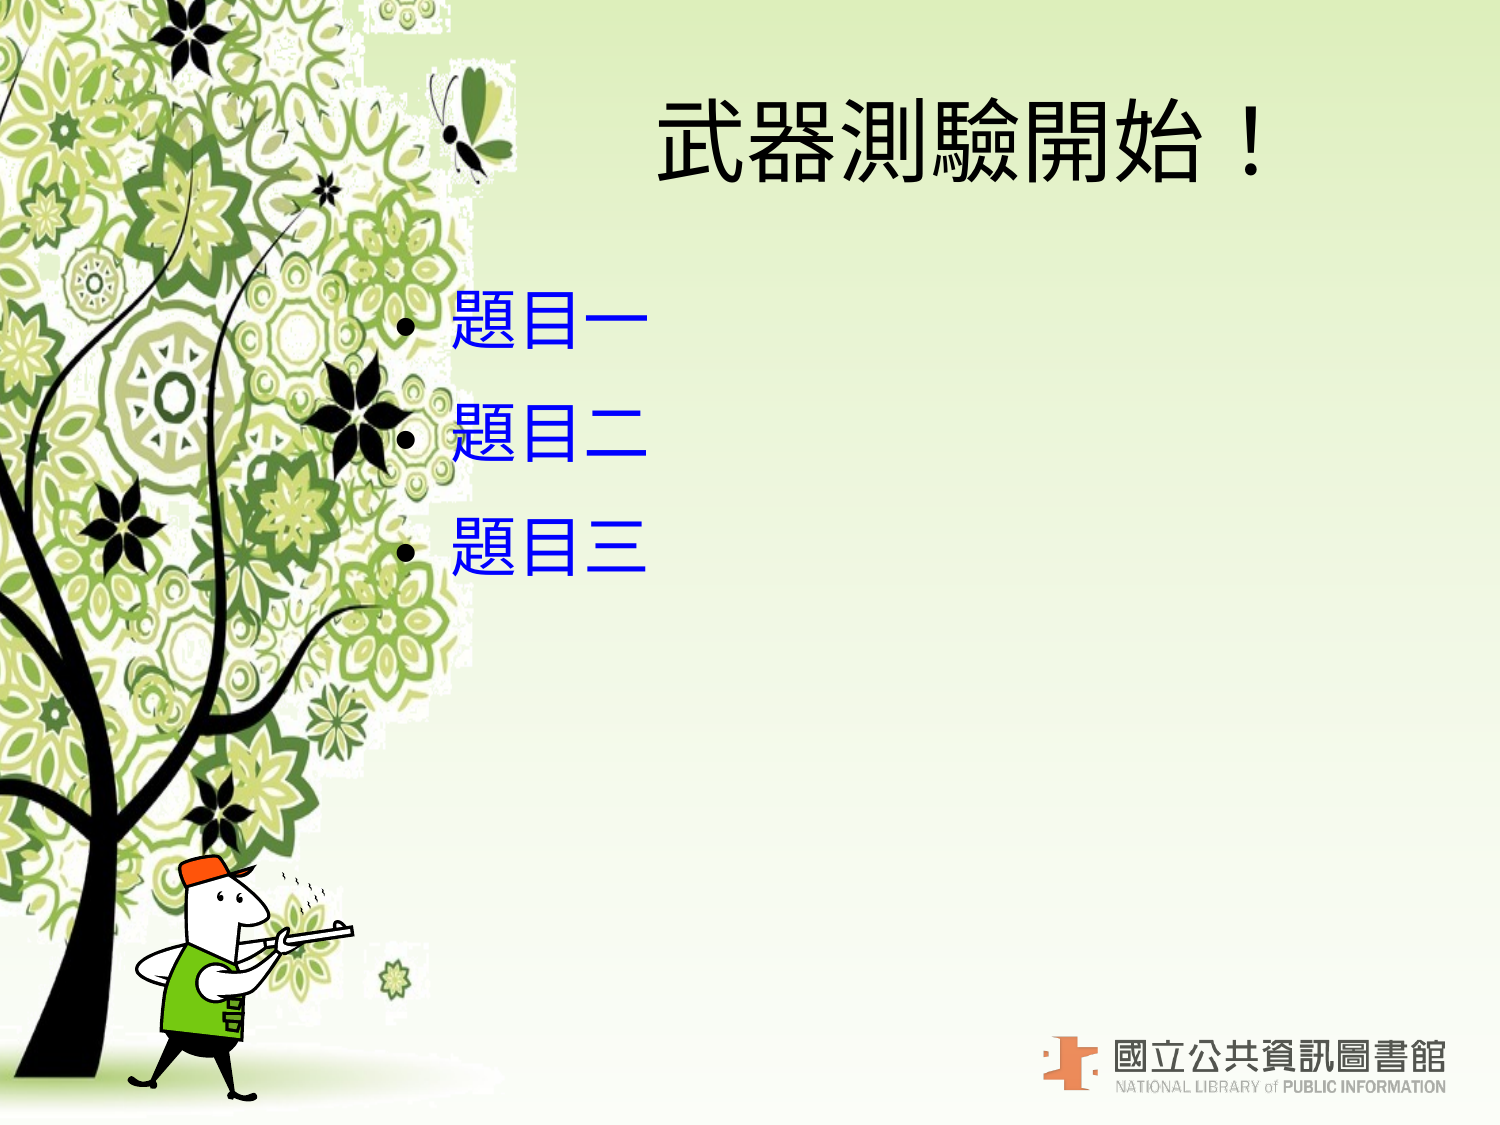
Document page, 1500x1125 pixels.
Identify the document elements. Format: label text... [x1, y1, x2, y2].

title 武器測驗開始！ [527, 45, 1426, 233]
picture [0, 0, 581, 1125]
list 題目一 題目二 題目三 [386, 262, 1426, 1005]
text_box [581, 0, 1500, 1125]
